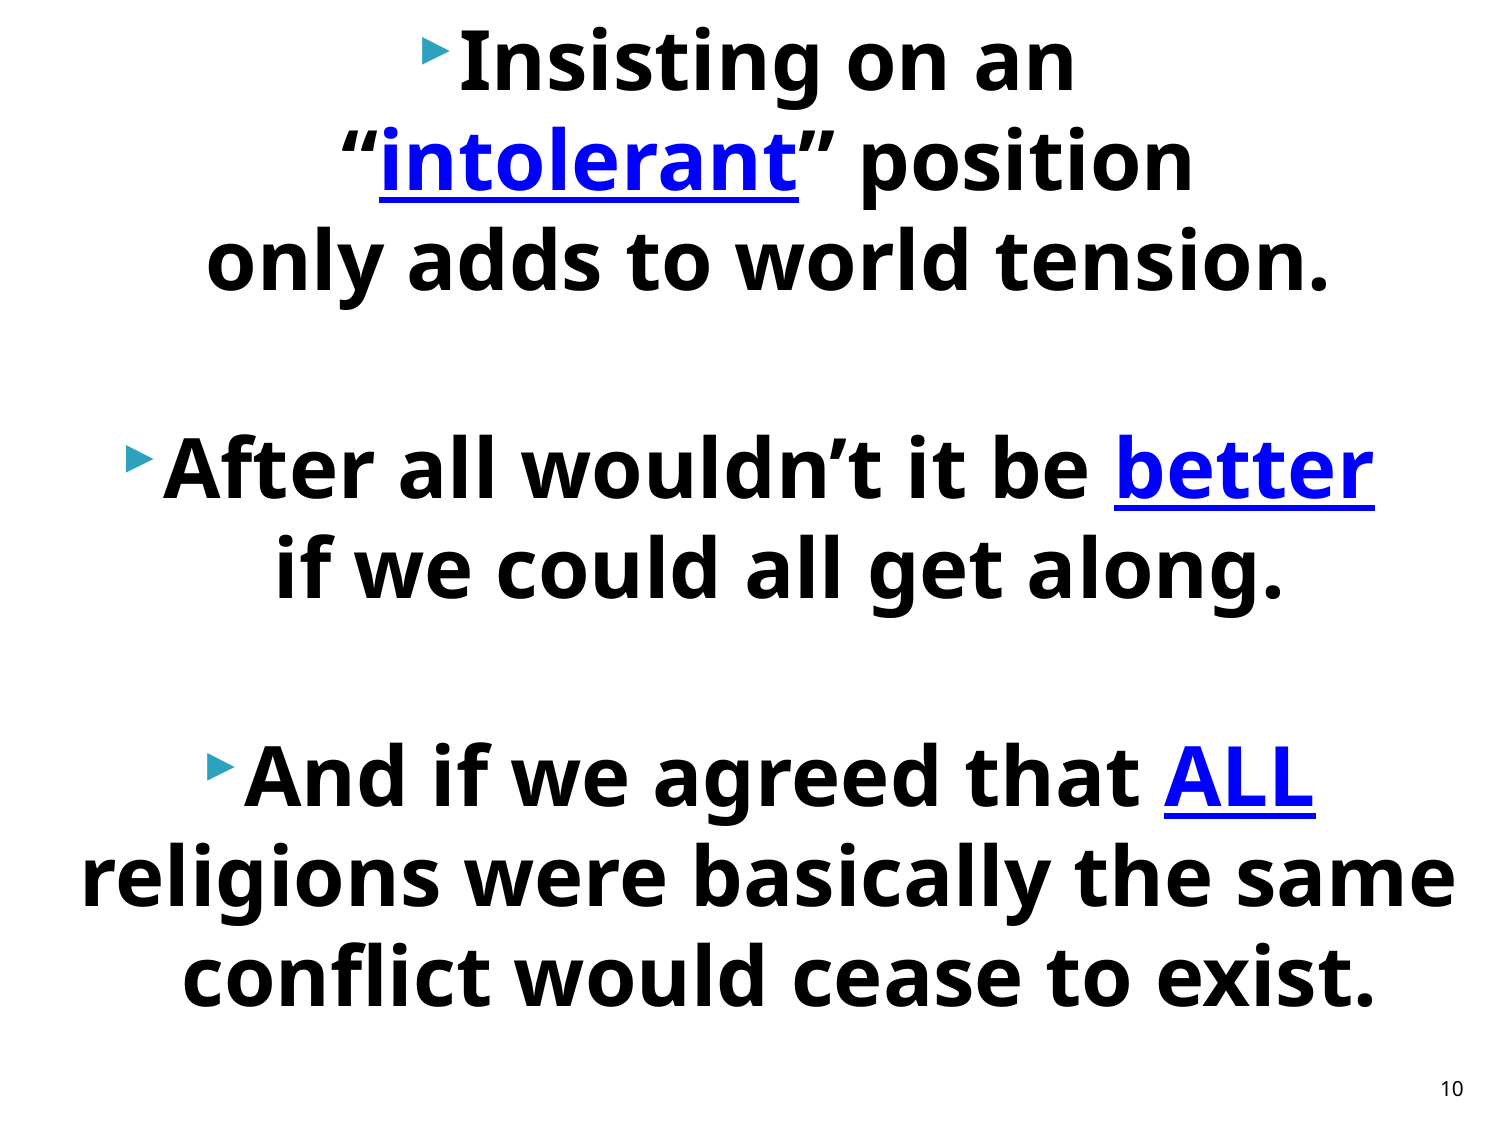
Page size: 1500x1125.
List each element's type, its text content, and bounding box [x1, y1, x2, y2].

slide_number <number> [1418, 1051, 1479, 1112]
list Insisting on an “intolerant” position only adds to world tension. After all wouldn’t it be better if we could all get along. And if we agreed that ALL religions were basically the same conflict would cease to exist. [0, 0, 1500, 1125]
